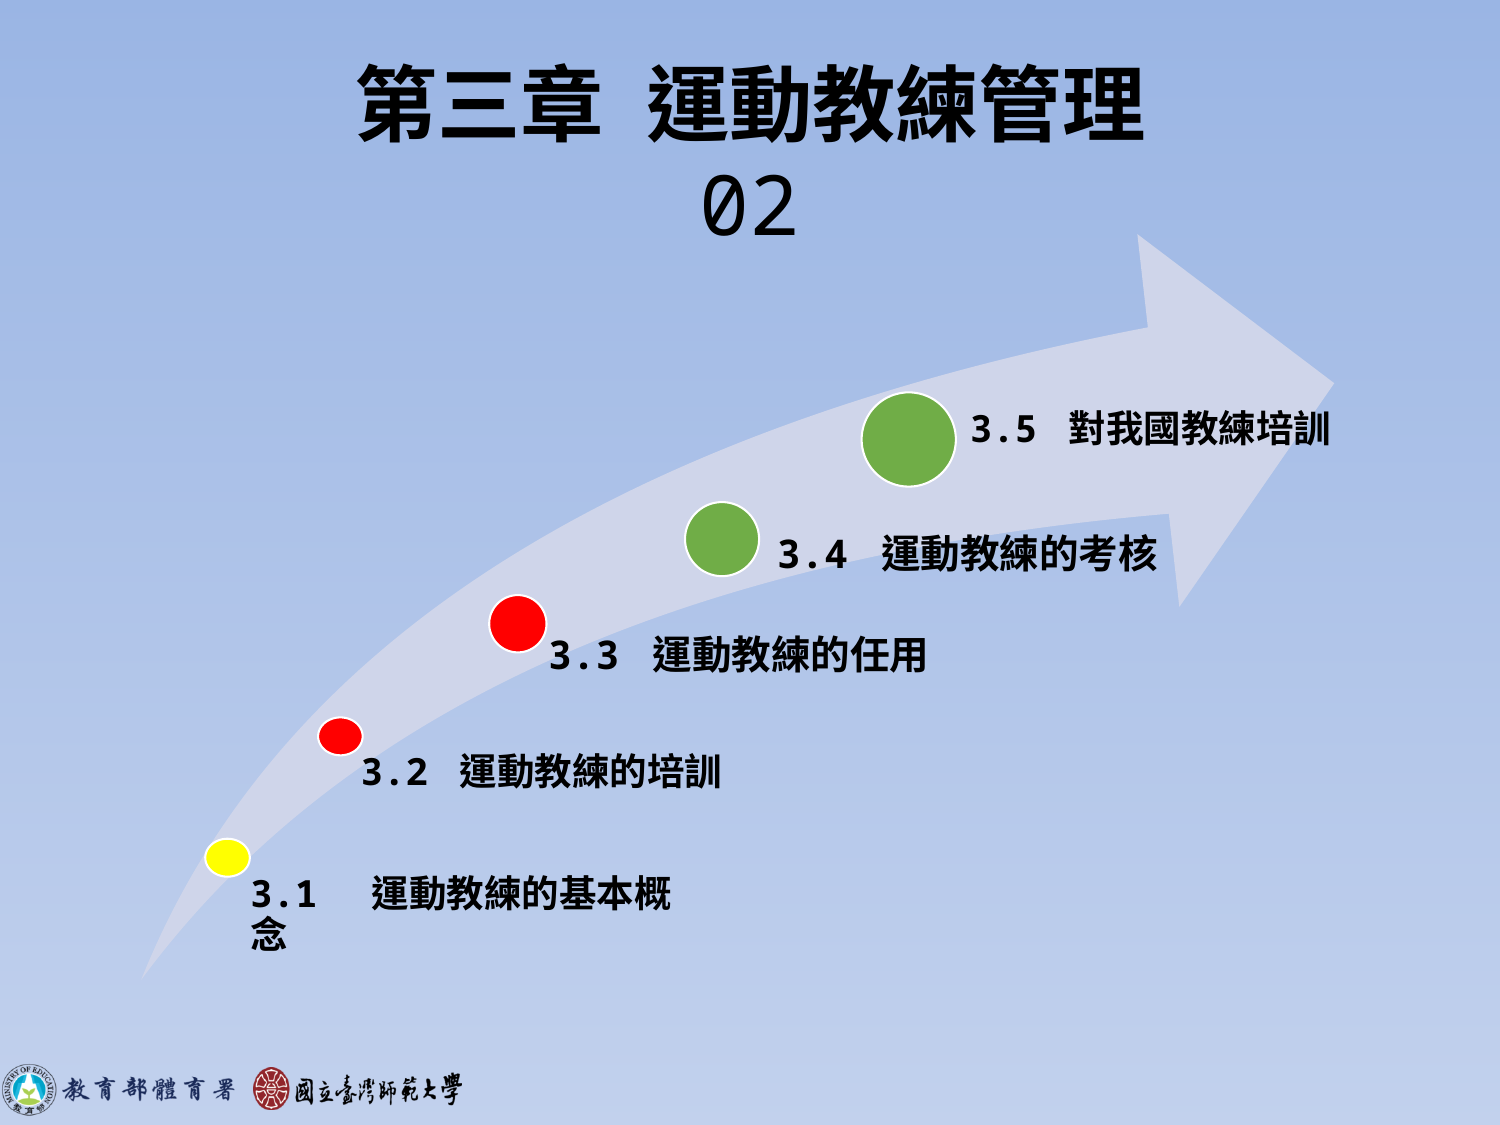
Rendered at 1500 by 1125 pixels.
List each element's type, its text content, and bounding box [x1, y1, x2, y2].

title 第三章 運動教練管理 02 [75, 45, 1426, 233]
text_box 3.4 運動教練的考核 [737, 534, 1236, 601]
text_box 3.1 運動教練的基本概念 [227, 875, 686, 938]
text_box 3.2 運動教練的培訓 [337, 753, 760, 800]
text_box [141, 234, 1335, 980]
text_box 3.5 對我國教練培訓 [920, 409, 1426, 499]
text_box 3.3 運動教練的任用 [517, 635, 1026, 706]
